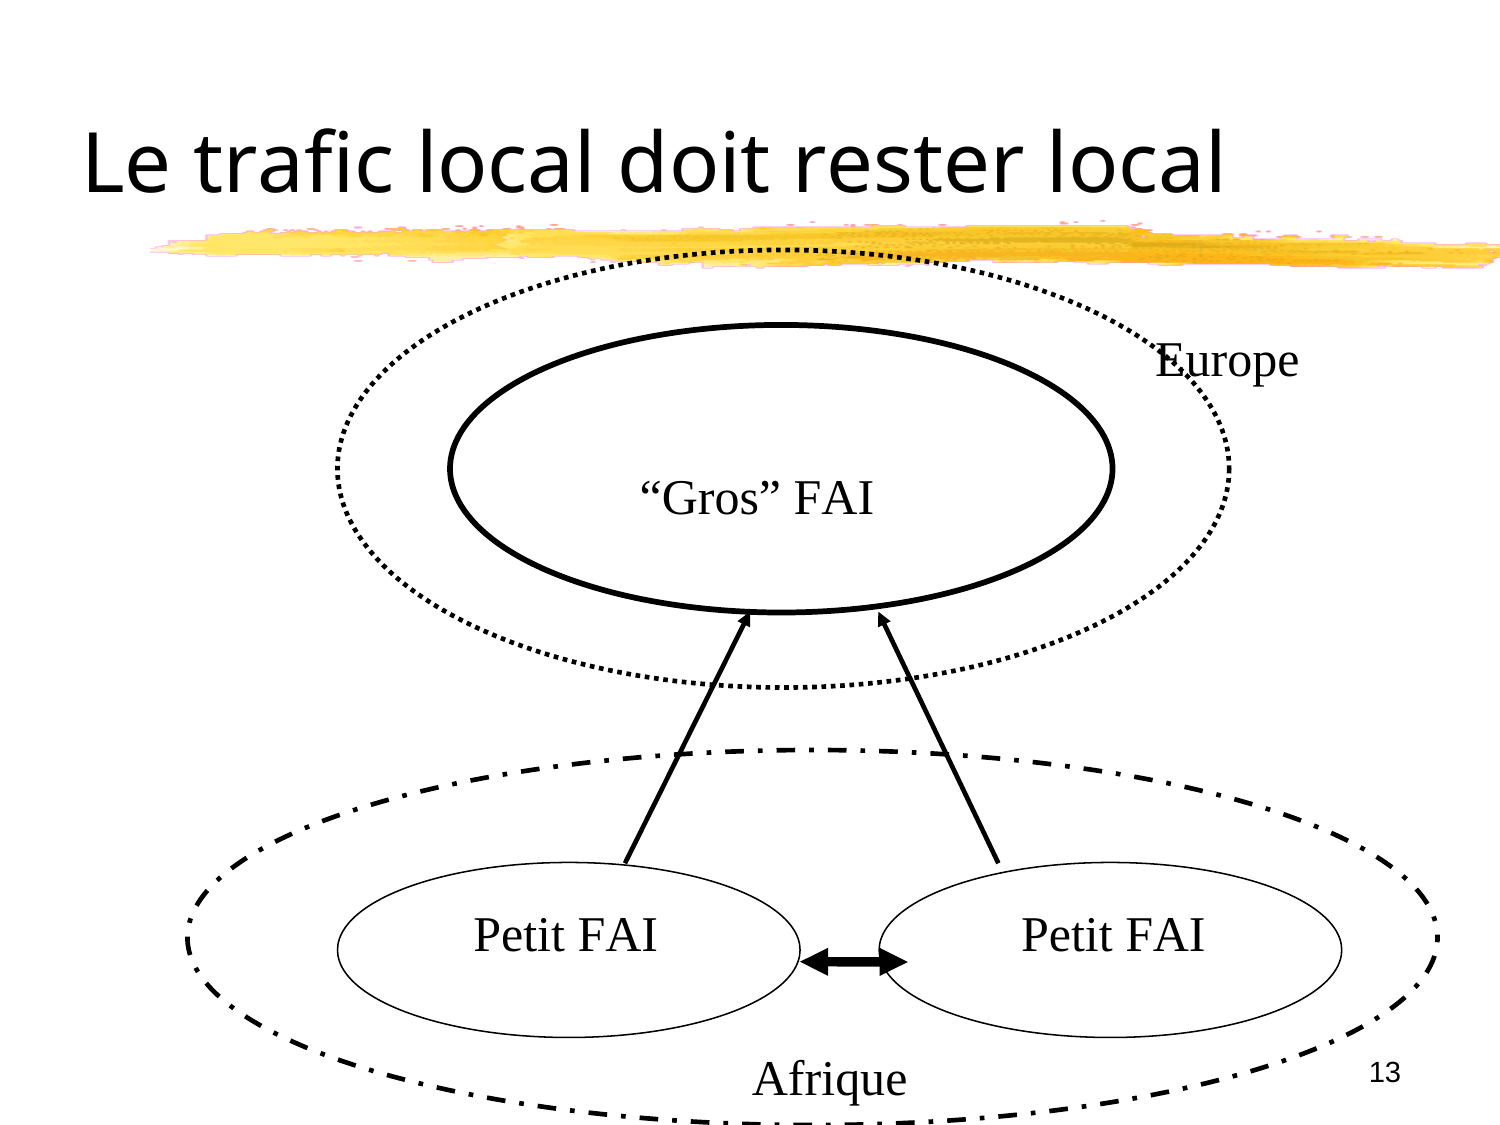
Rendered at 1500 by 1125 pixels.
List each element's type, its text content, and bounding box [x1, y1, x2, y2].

text_box <number> [1104, 1021, 1238, 1036]
text_box <number> [1104, 1021, 1416, 1097]
title Le trafic local doit rester local [66, 9, 1342, 225]
text_box Petit FAI [997, 893, 1230, 969]
text_box “Gros” FAI [624, 456, 935, 533]
text_box Afrique [724, 1037, 935, 1113]
text_box Europe [1140, 318, 1315, 394]
text_box Petit FAI [450, 893, 682, 969]
picture [150, 215, 1500, 279]
